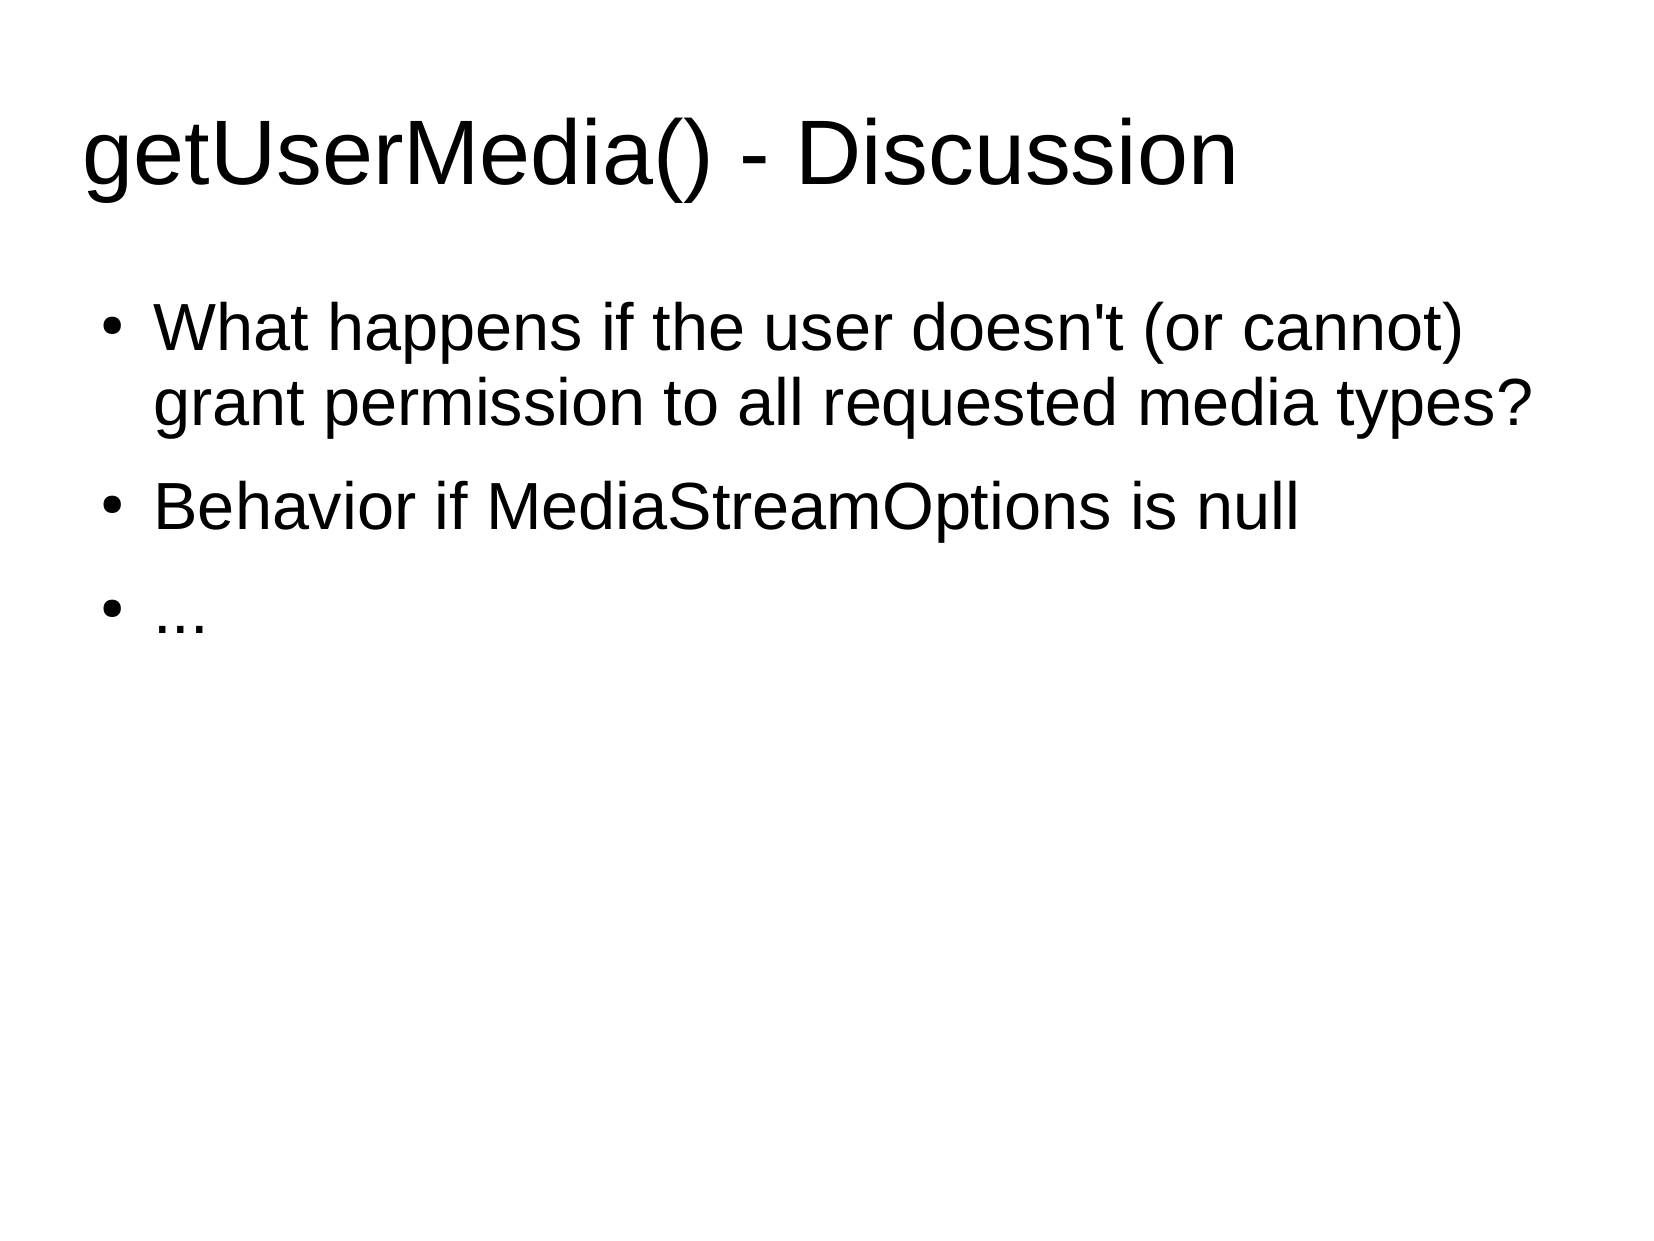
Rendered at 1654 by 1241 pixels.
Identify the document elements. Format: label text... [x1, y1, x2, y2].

title getUserMedia() - Discussion [82, 49, 1571, 257]
list What happens if the user doesn't (or cannot) grant permission to all requested media types? Behavior if MediaStreamOptions is null ... [82, 290, 1571, 1109]
